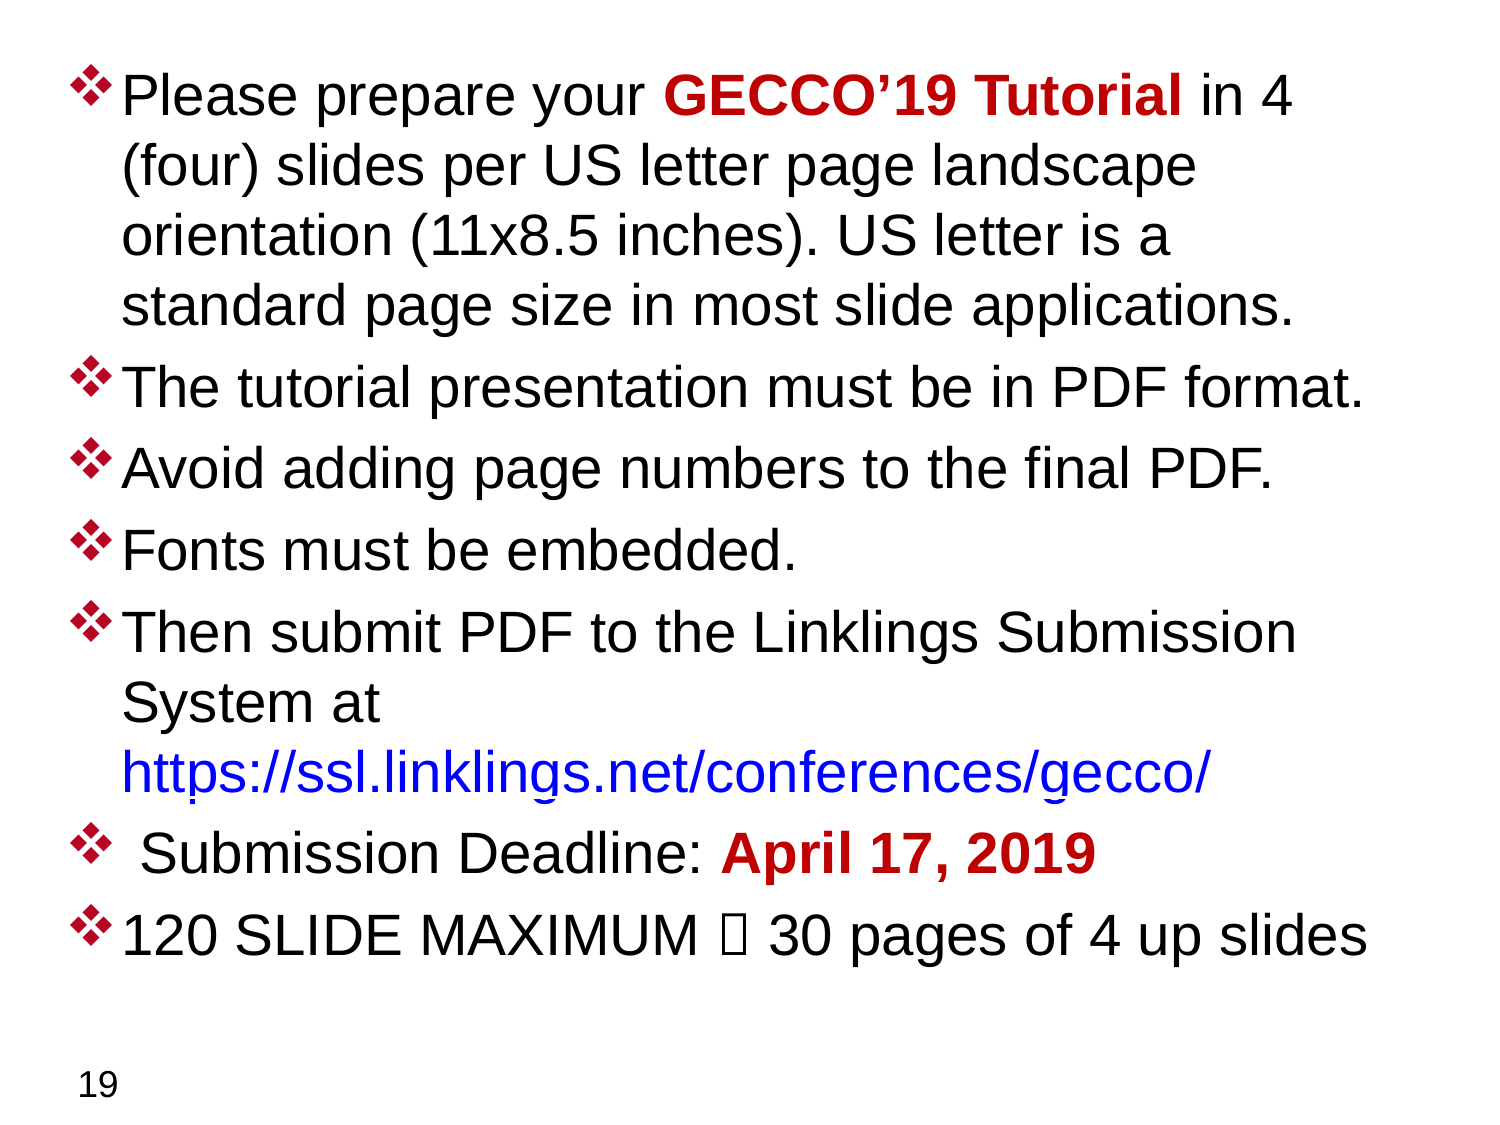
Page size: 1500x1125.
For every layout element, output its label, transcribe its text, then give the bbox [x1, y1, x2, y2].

text_box Please prepare your GECCO’19 Tutorial in 4 (four) slides per US letter page landscape orientation (11x8.5 inches). US letter is a standard page size in most slide applications. The tutorial presentation must be in PDF format. Avoid adding page numbers to the final PDF. Fonts must be embedded. Then submit PDF to the Linklings Submission System at https://ssl.linklings.net/conferences/gecco/ Submission Deadline: April 17, 2019 120 SLIDE MAXIMUM  30 pages of 4 up slides [49, 49, 1388, 1100]
text_box <number> [62, 1037, 1463, 1113]
